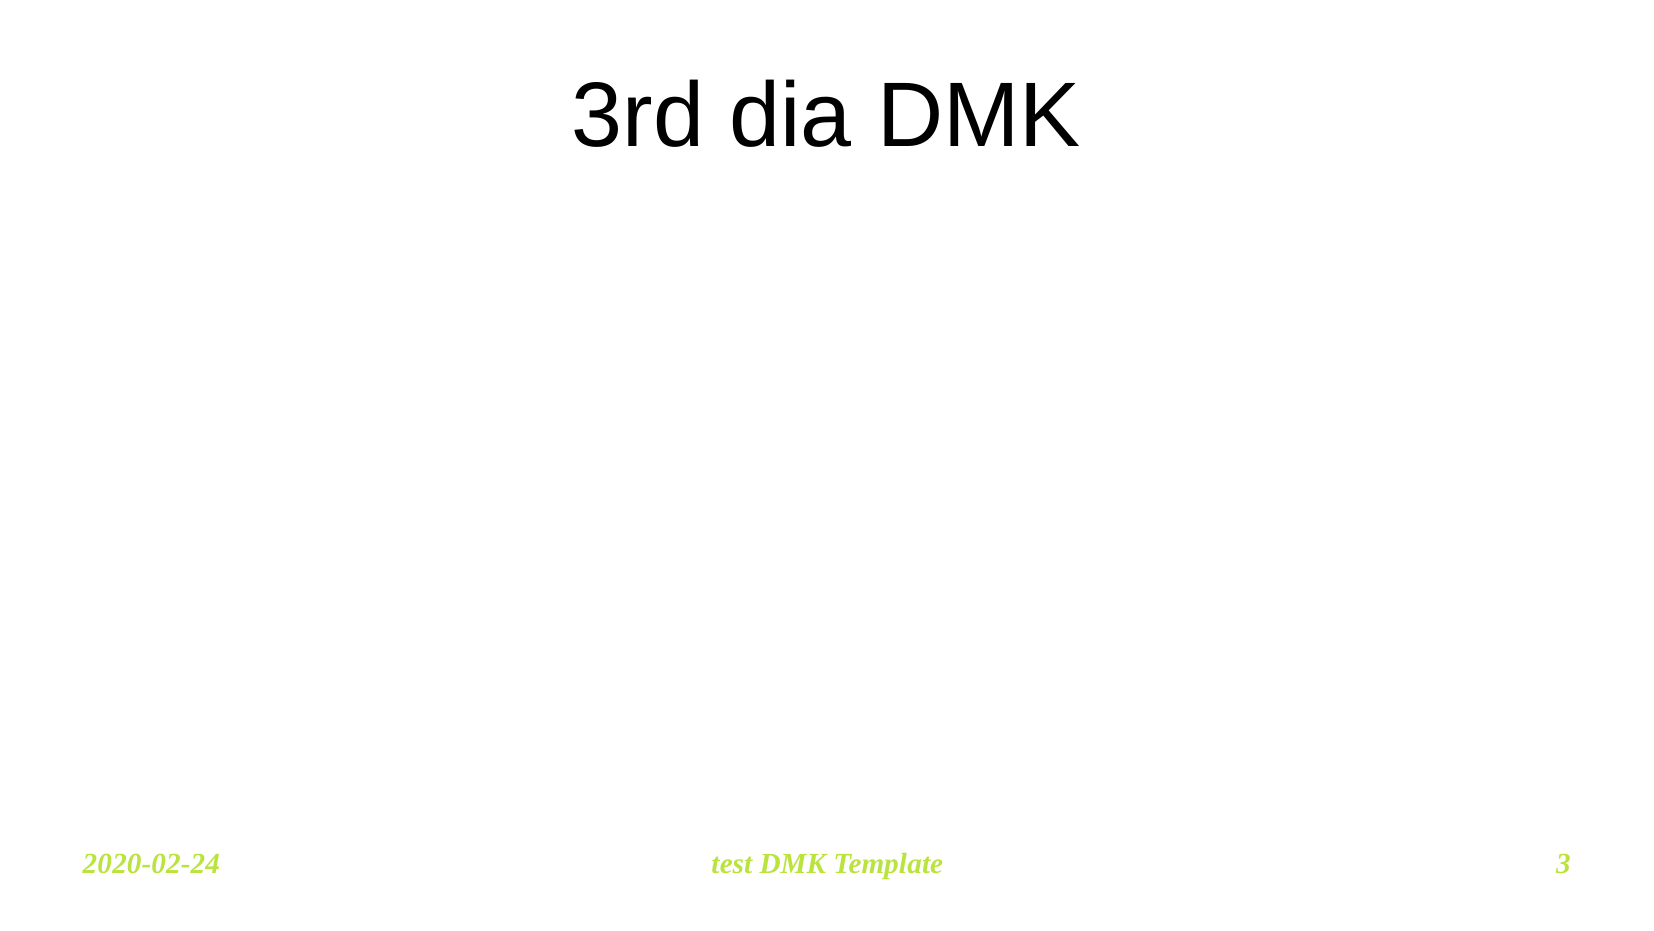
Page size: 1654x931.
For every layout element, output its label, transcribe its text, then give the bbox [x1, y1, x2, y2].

title 3rd dia DMK [82, 37, 1571, 193]
